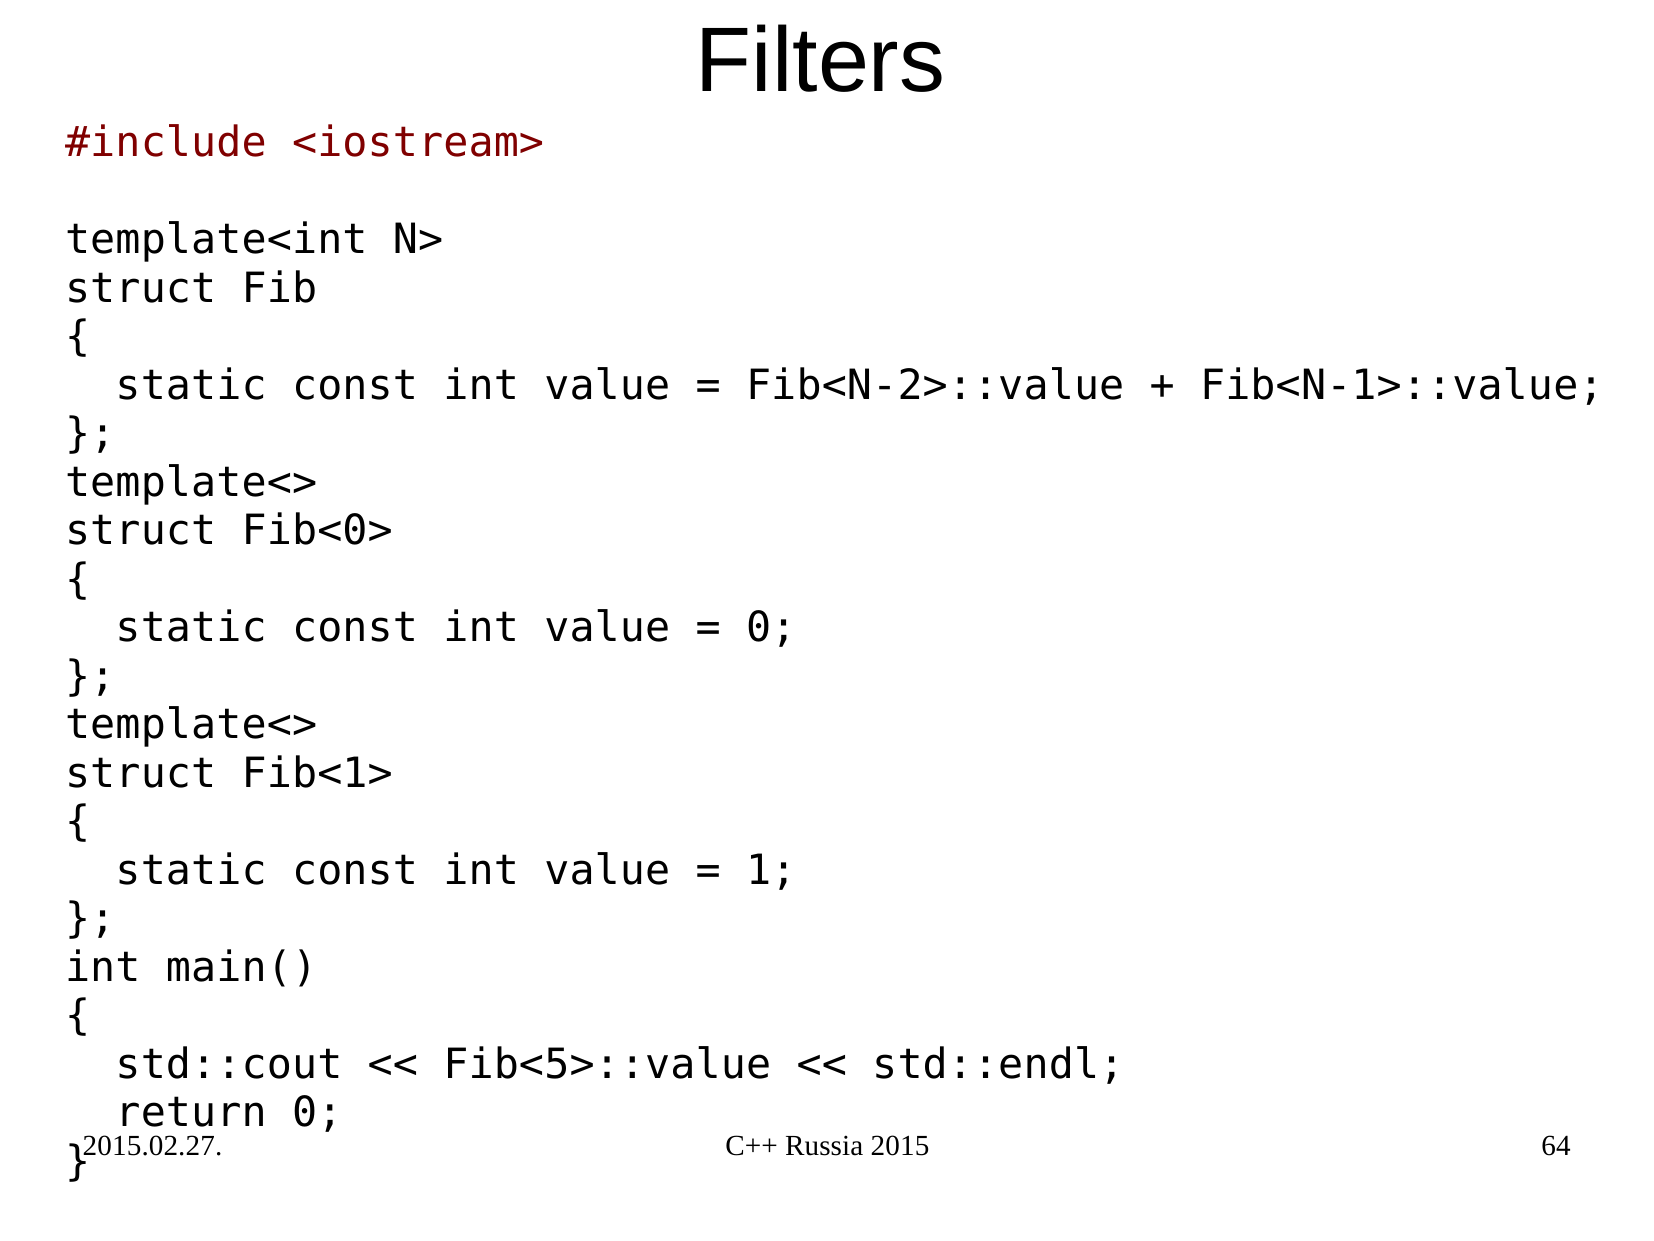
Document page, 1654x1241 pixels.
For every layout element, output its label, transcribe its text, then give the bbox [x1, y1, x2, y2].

title Filters [76, 0, 1565, 118]
list #include <iostream> template<int N> struct Fib { static const int value = Fib<N-2>::value + Fib<N-1>::value; }; template<> struct Fib<0> { static const int value = 0; }; template<> struct Fib<1> { static const int value = 1; }; int main() { std::cout << Fib<5>::value << std::endl; return 0; } [65, 118, 1613, 1234]
